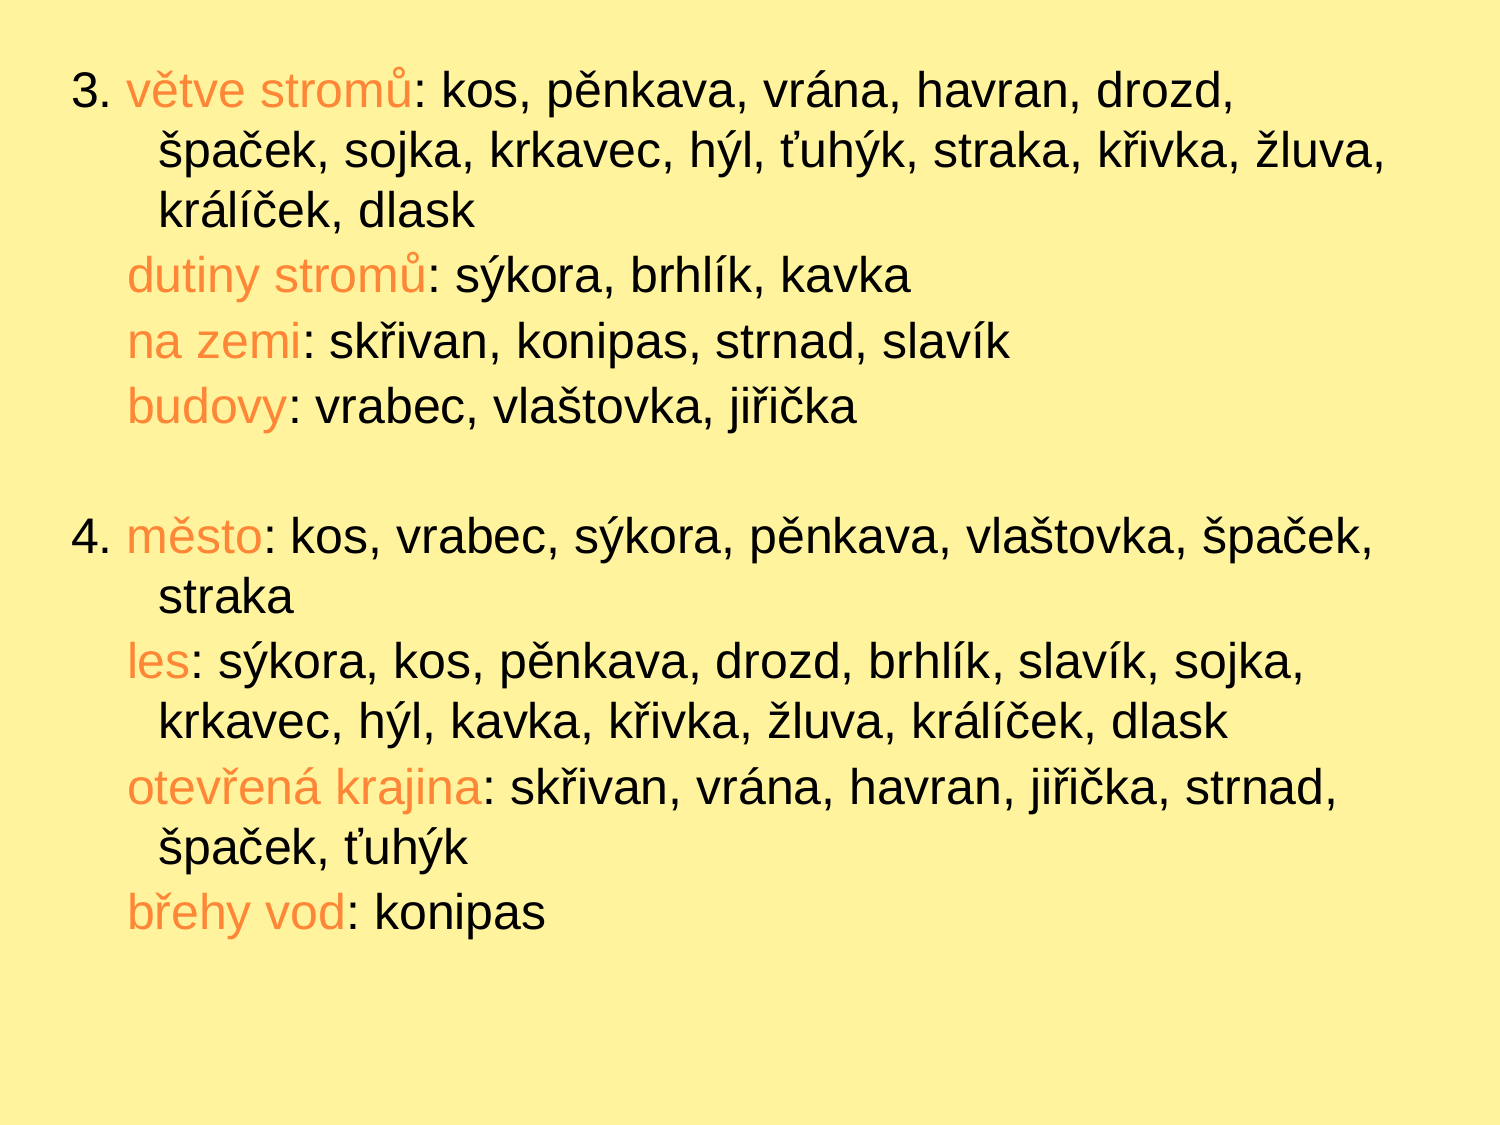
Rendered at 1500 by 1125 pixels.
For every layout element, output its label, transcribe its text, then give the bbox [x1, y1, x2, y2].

list 3. větve stromů: kos, pěnkava, vrána, havran, drozd, špaček, sojka, krkavec, hýl, ťuhýk, straka, křivka, žluva, králíček, dlask dutiny stromů: sýkora, brhlík, kavka na zemi: skřivan, konipas, strnad, slavík budovy: vrabec, vlaštovka, jiřička 4. město: kos, vrabec, sýkora, pěnkava, vlaštovka, špaček, straka les: sýkora, kos, pěnkava, drozd, brhlík, slavík, sojka, krkavec, hýl, kavka, křivka, žluva, králíček, dlask otevřená krajina: skřivan, vrána, havran, jiřička, strnad, špaček, ťuhýk břehy vod: konipas [41, 42, 1424, 1125]
